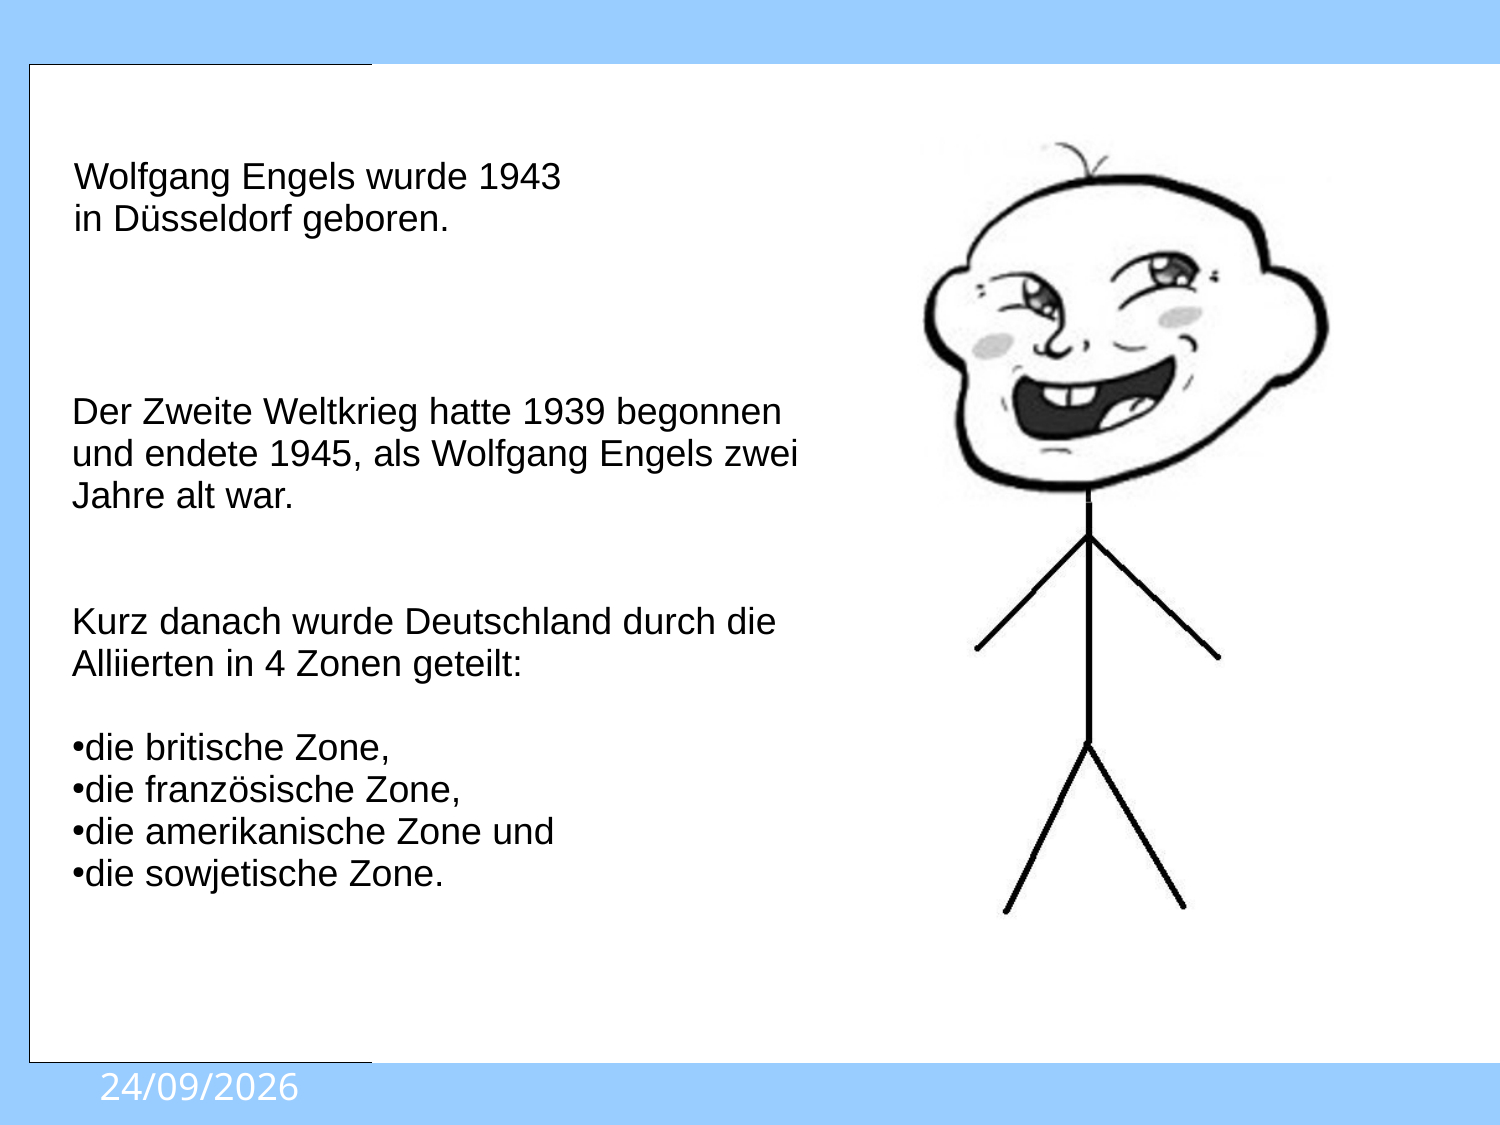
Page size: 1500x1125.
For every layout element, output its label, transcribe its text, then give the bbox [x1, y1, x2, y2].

picture [372, 64, 1500, 1063]
text_box Wolfgang Engels wurde 1943 in Düsseldorf geboren. [59, 148, 591, 248]
text_box [29, 64, 372, 1063]
text_box Der Zweite Weltkrieg hatte 1939 begonnen und endete 1945, als Wolfgang Engels zwei Jahre alt war. Kurz danach wurde Deutschland durch die Alliierten in 4 Zonen geteilt: die britische Zone, die französische Zone, die amerikanische Zone und die sowjetische Zone. [57, 383, 857, 945]
